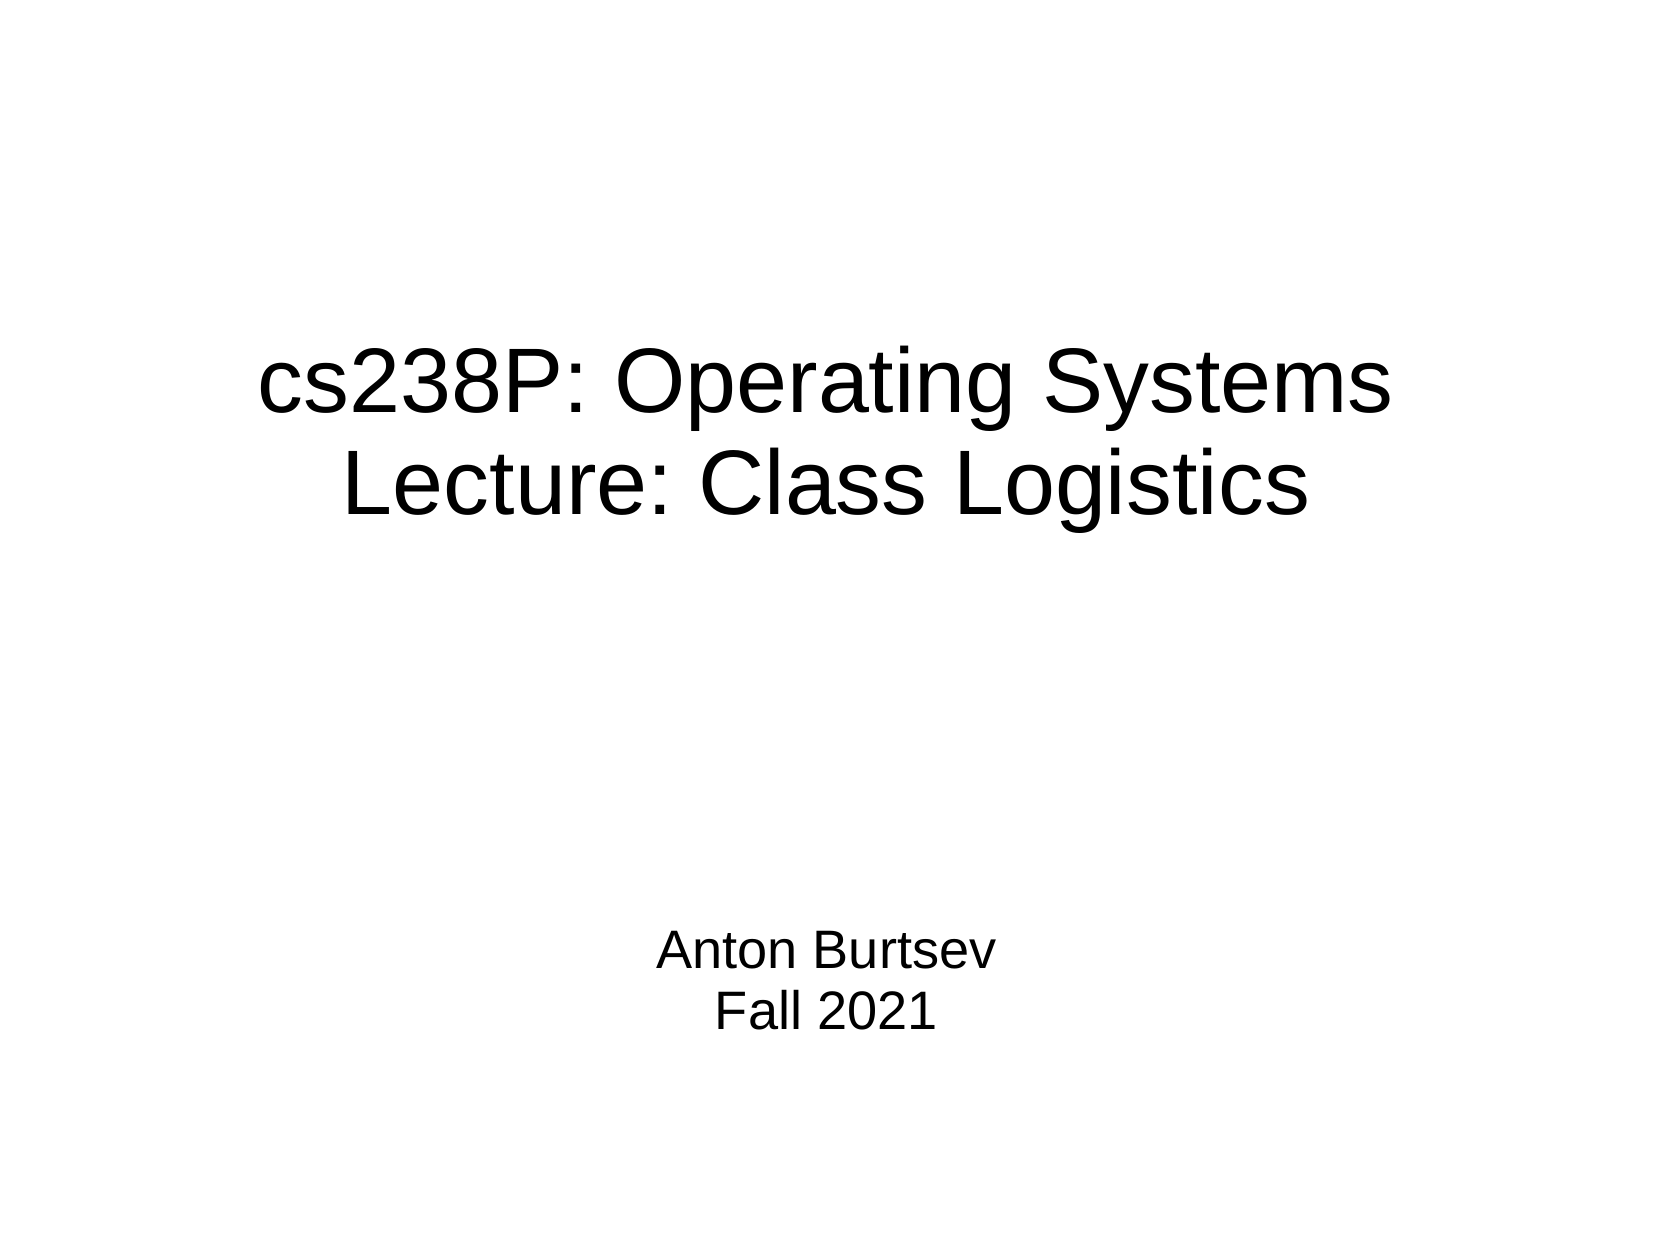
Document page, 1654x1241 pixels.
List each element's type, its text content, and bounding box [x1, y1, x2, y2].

subtitle Anton Burtsev Fall 2021 [82, 637, 1571, 1109]
title cs238P: Operating Systems Lecture: Class Logistics [82, 113, 1571, 637]
